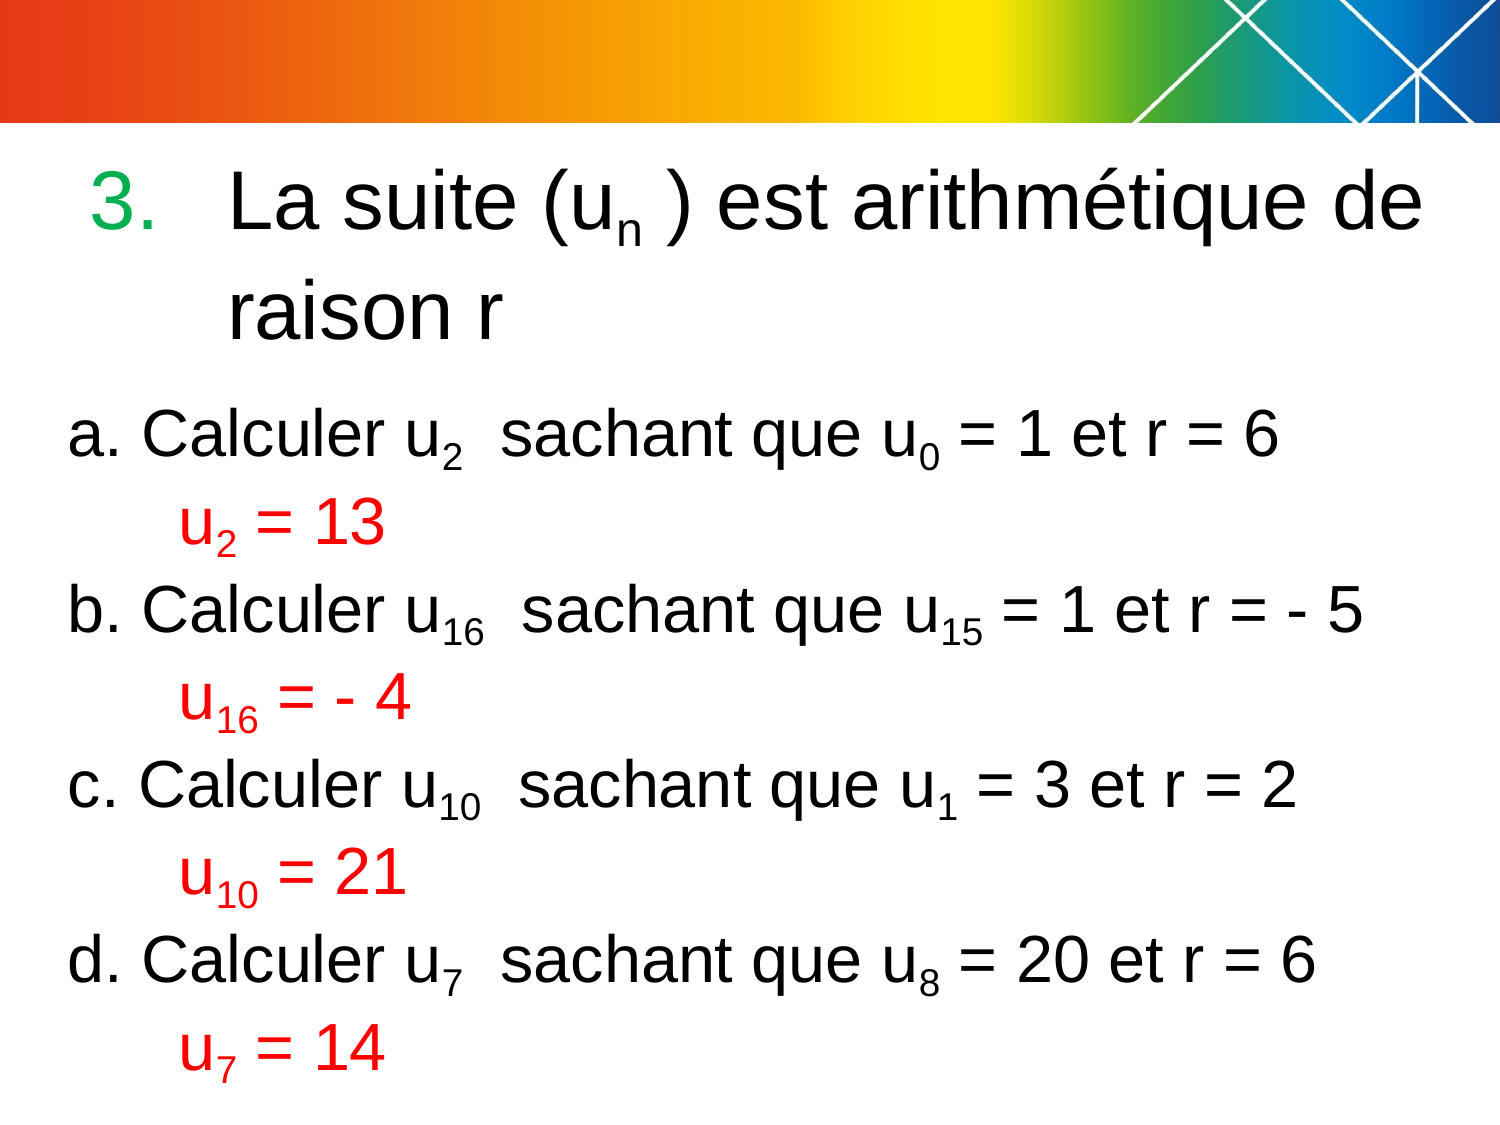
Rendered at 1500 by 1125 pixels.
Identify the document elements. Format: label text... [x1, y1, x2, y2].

picture [1340, 0, 1500, 123]
picture [0, 0, 1358, 123]
text_box La suite (un ) est arithmétique de raison r [74, 163, 1500, 338]
text_box a. Calculer u2 sachant que u0 = 1 et r = 6 u2 = 13 b. Calculer u16 sachant que u15 = 1 et r = - 5 u16 = - 4 c. Calculer u10 sachant que u1 = 3 et r = 2 u10 = 21 d. Calculer u7 sachant que u8 = 20 et r = 6 u7 = 14 [53, 382, 1436, 1125]
